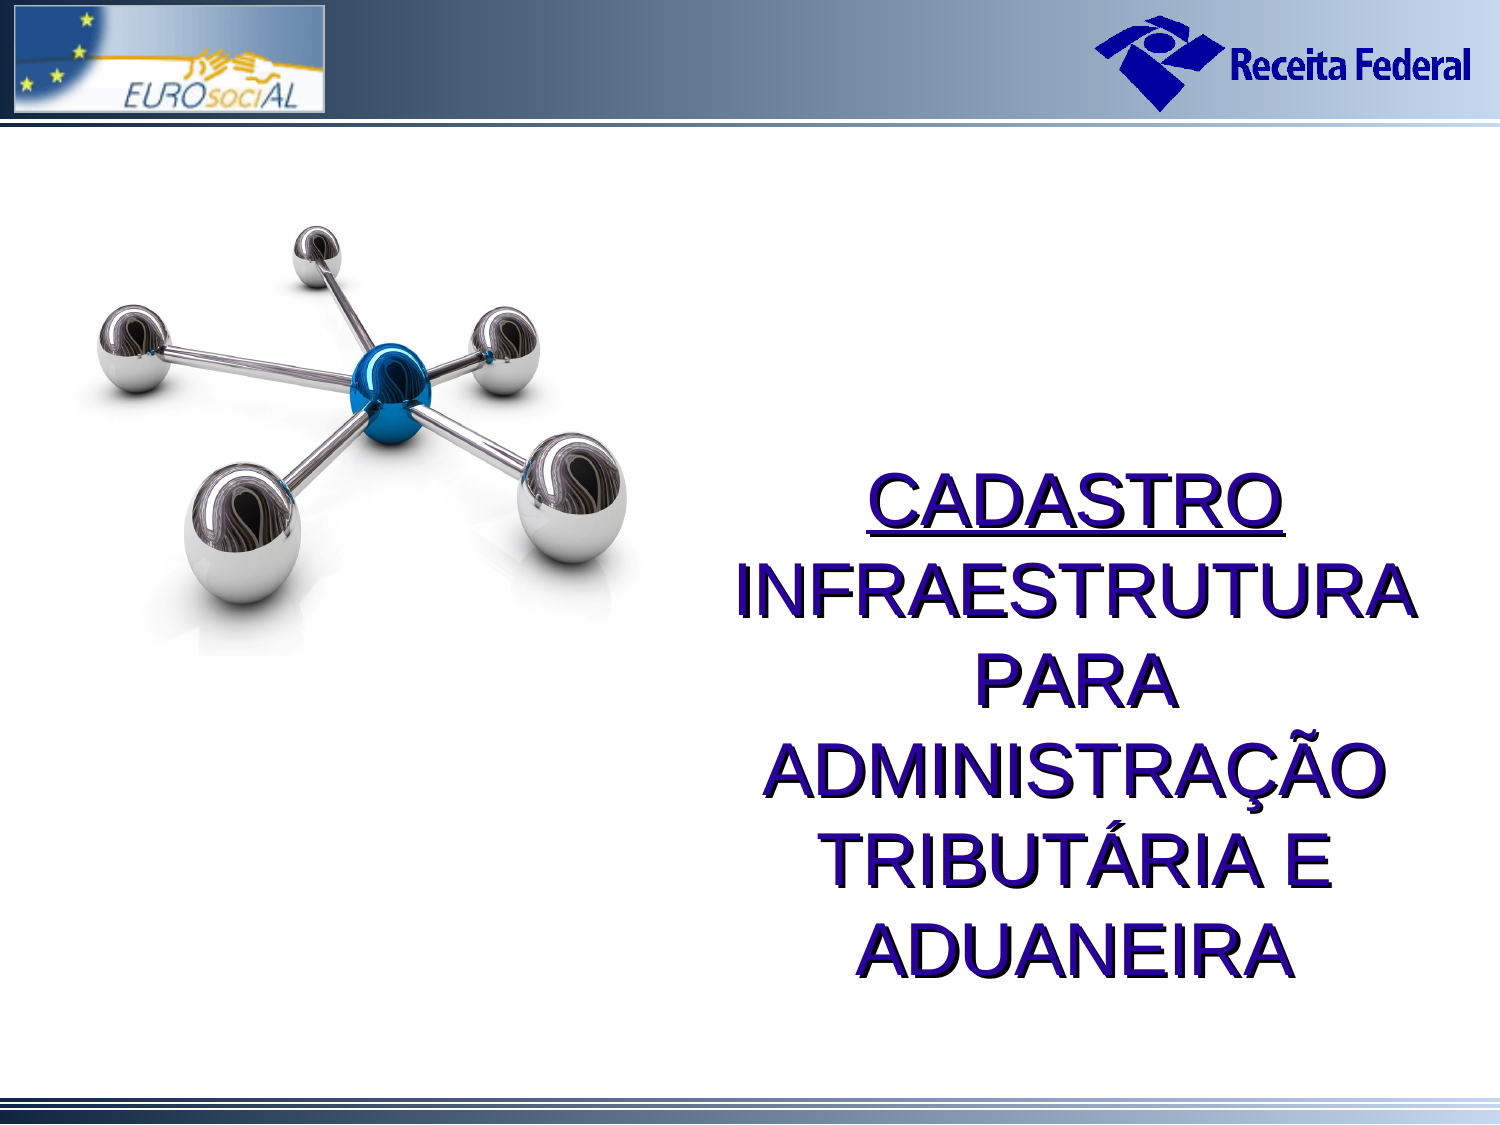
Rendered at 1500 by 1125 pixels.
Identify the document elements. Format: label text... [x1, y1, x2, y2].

picture [29, 183, 709, 656]
picture [1092, 13, 1471, 113]
text_box CADASTRO INFRAESTRUTURA PARA ADMINISTRAÇÃO TRIBUTÁRIA E ADUANEIRA [690, 442, 1459, 999]
picture [14, 5, 325, 113]
